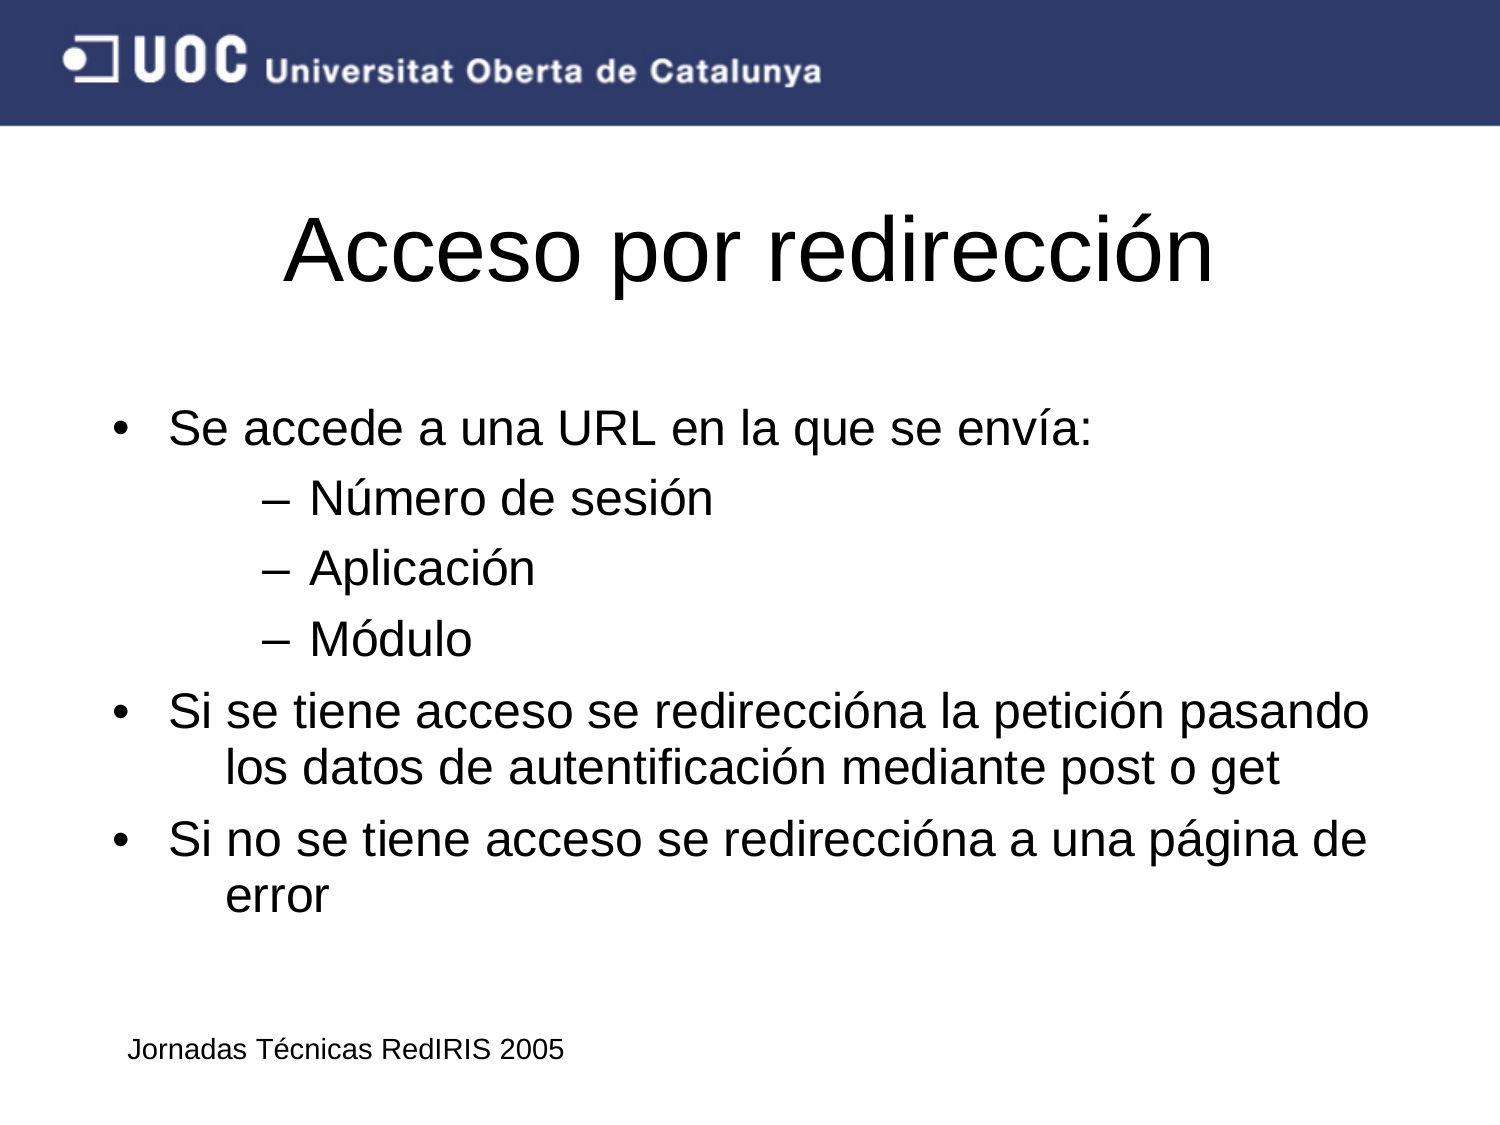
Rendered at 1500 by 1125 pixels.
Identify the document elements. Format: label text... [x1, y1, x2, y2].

picture [0, 0, 1500, 1125]
list Se accede a una URL en la que se envía: Número de sesión Aplicación Módulo Si se tiene acceso se redireccióna la petición pasando los datos de autentificación mediante post o get Si no se tiene acceso se redireccióna a una página de error [112, 399, 1388, 1081]
title Acceso por redirección [112, 131, 1388, 367]
